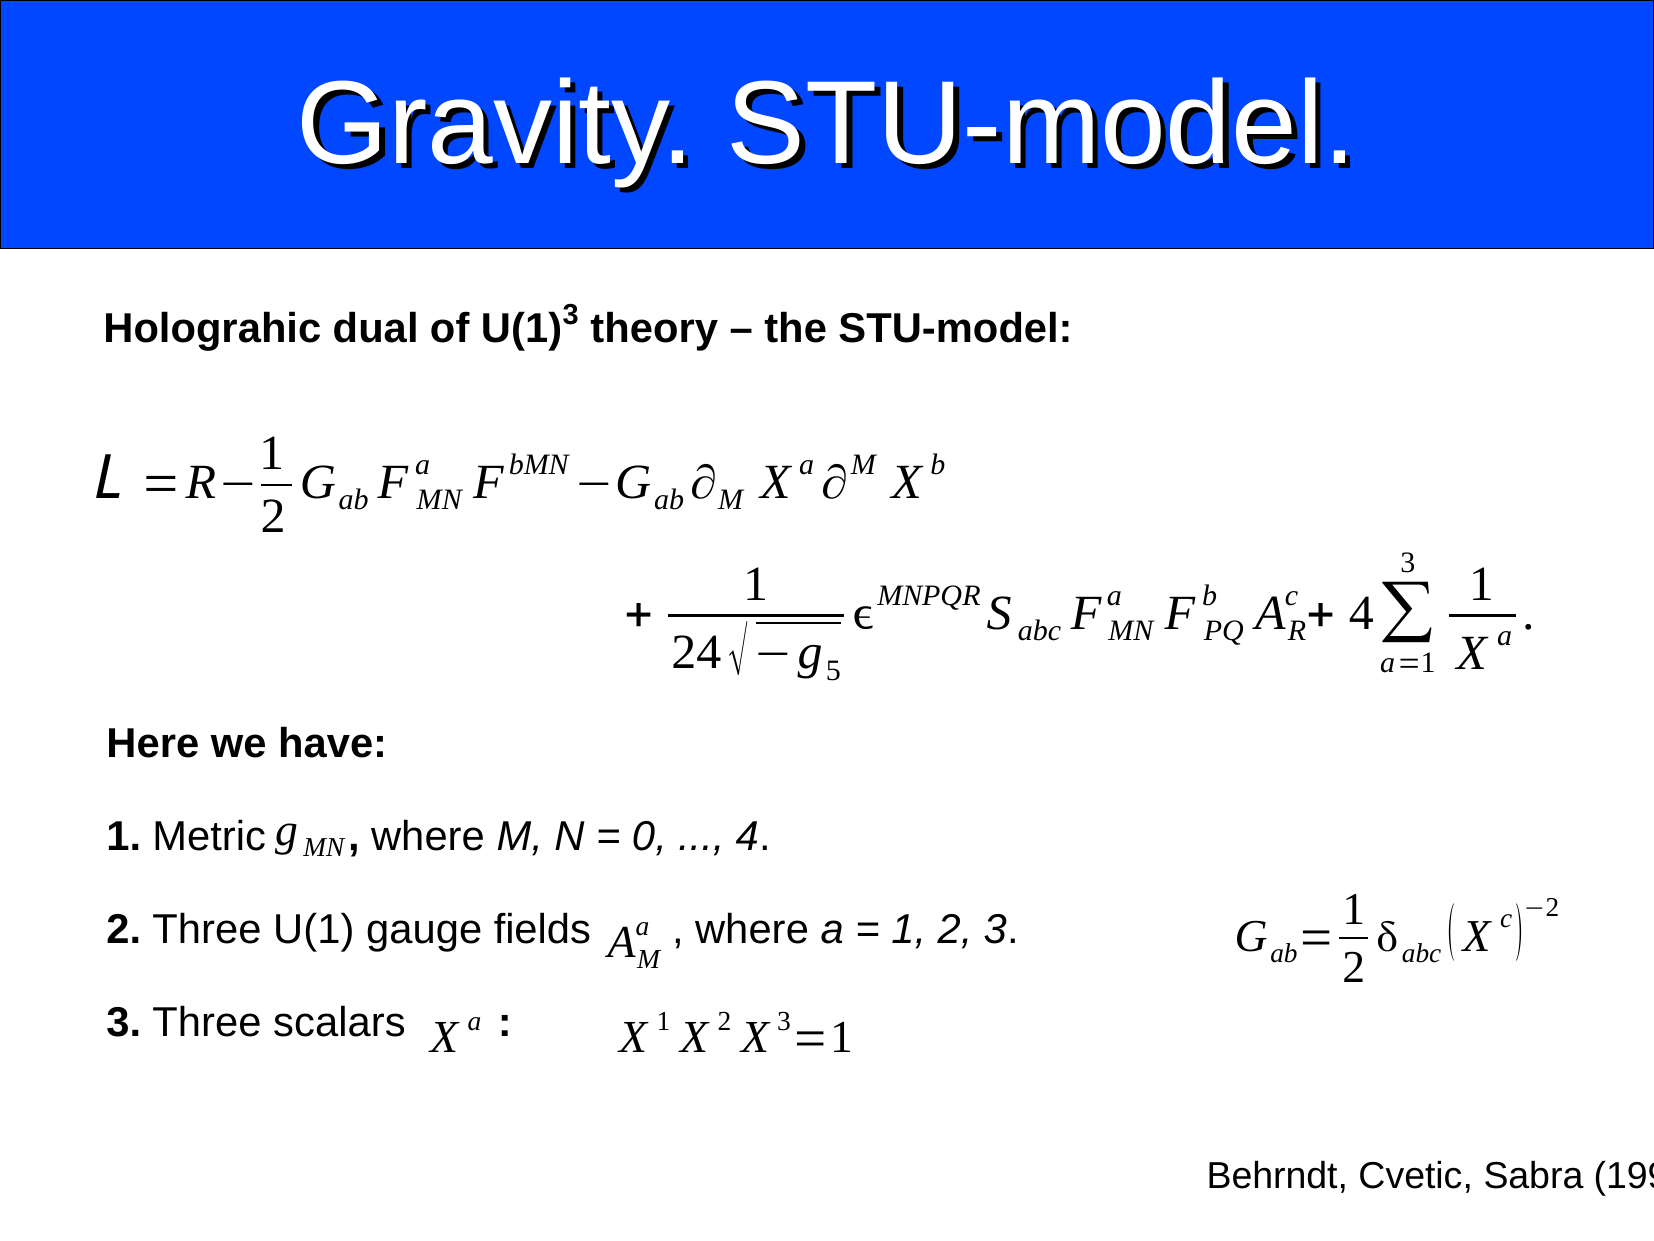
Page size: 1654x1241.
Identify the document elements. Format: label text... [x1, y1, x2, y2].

chart [596, 910, 667, 976]
text_box Holograhic dual of U(1)3 theory – the STU-model: [88, 289, 1087, 363]
text_box Here we have: 1. Metric , where M, N = 0, ..., 4. 2. Three U(1) gauge fields , where a = 1, 2, 3. 3. Three scalars : [91, 712, 1034, 1118]
chart [82, 425, 1542, 687]
chart [1228, 883, 1566, 993]
chart [265, 804, 350, 862]
text_box Behrndt, Cvetic, Sabra (1999) [1191, 1148, 1530, 1211]
title Gravity. STU-model. [82, 12, 1571, 220]
chart [608, 1005, 858, 1063]
chart [419, 1005, 488, 1063]
text_box [0, 0, 1654, 249]
